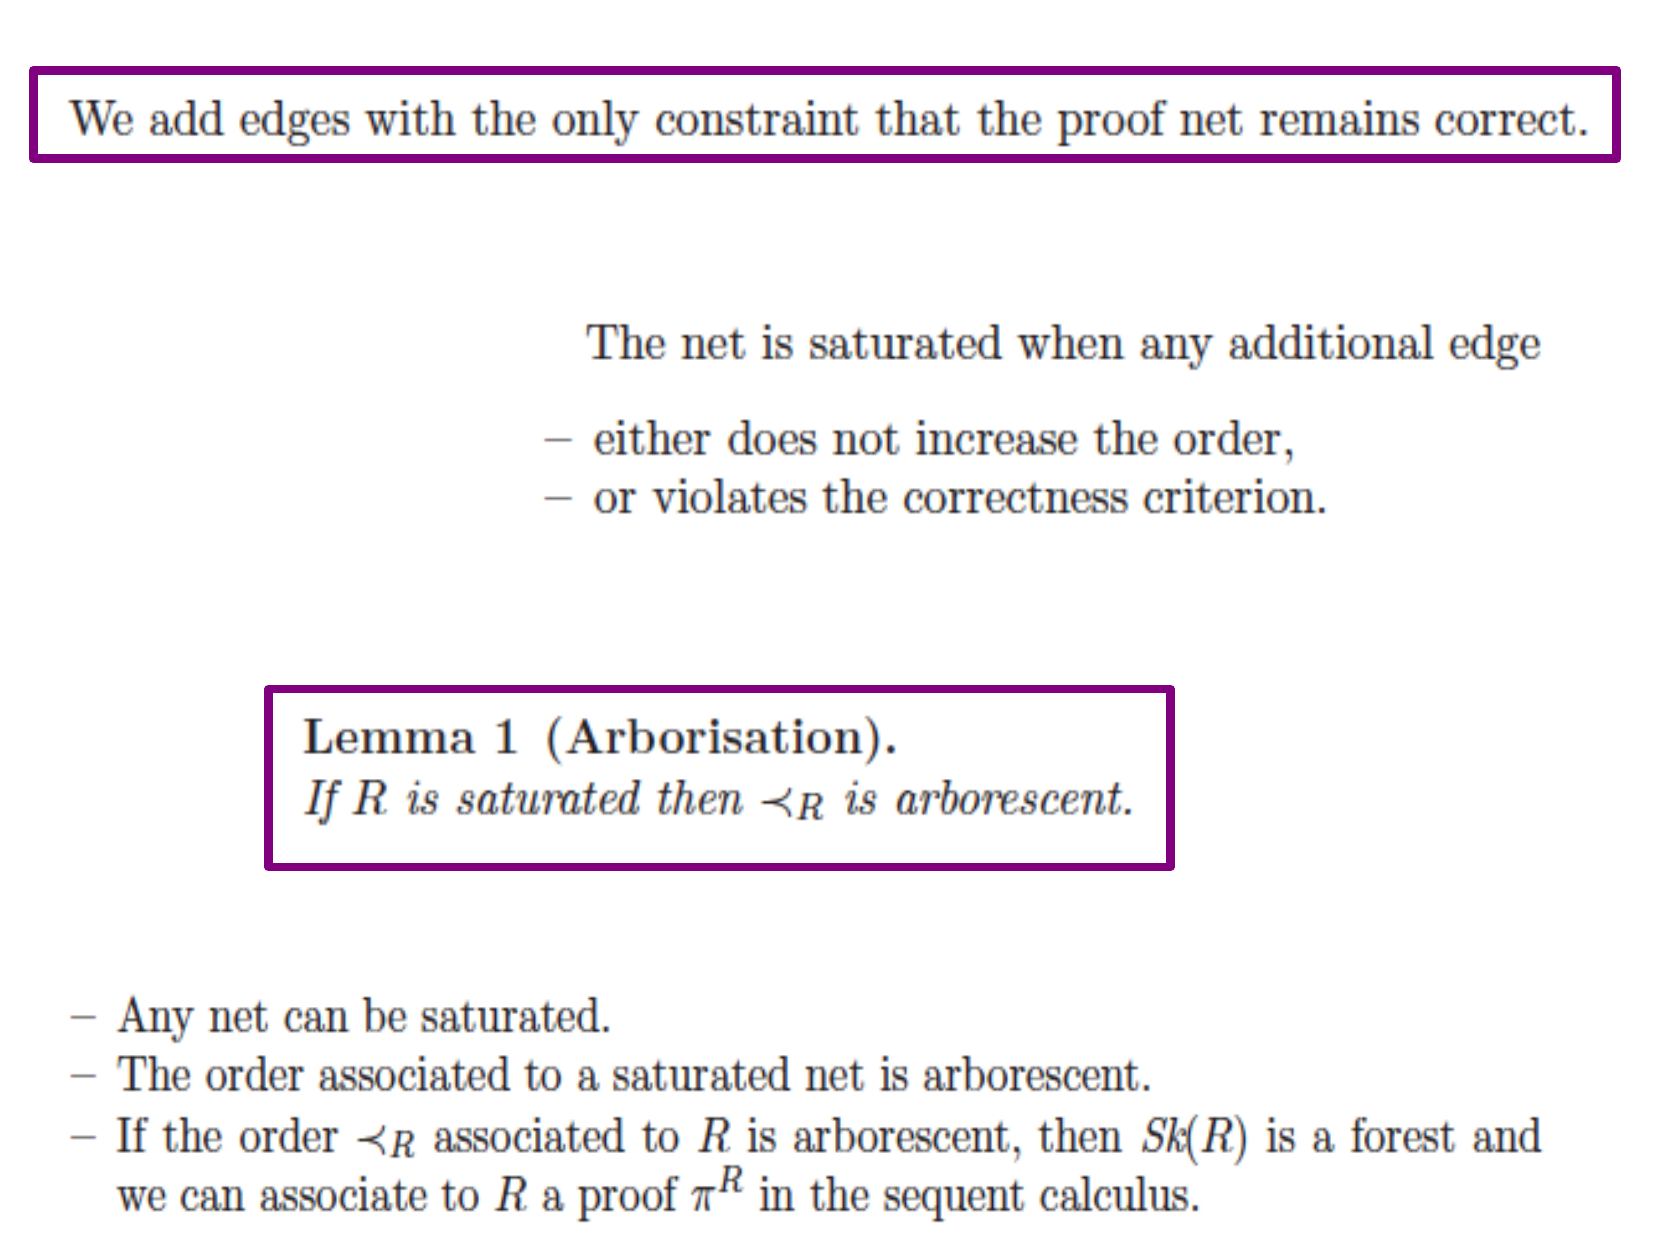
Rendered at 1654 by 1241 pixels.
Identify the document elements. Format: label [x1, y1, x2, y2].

picture [37, 75, 1613, 155]
picture [523, 312, 1613, 551]
picture [273, 693, 1166, 863]
picture [37, 974, 1576, 1241]
